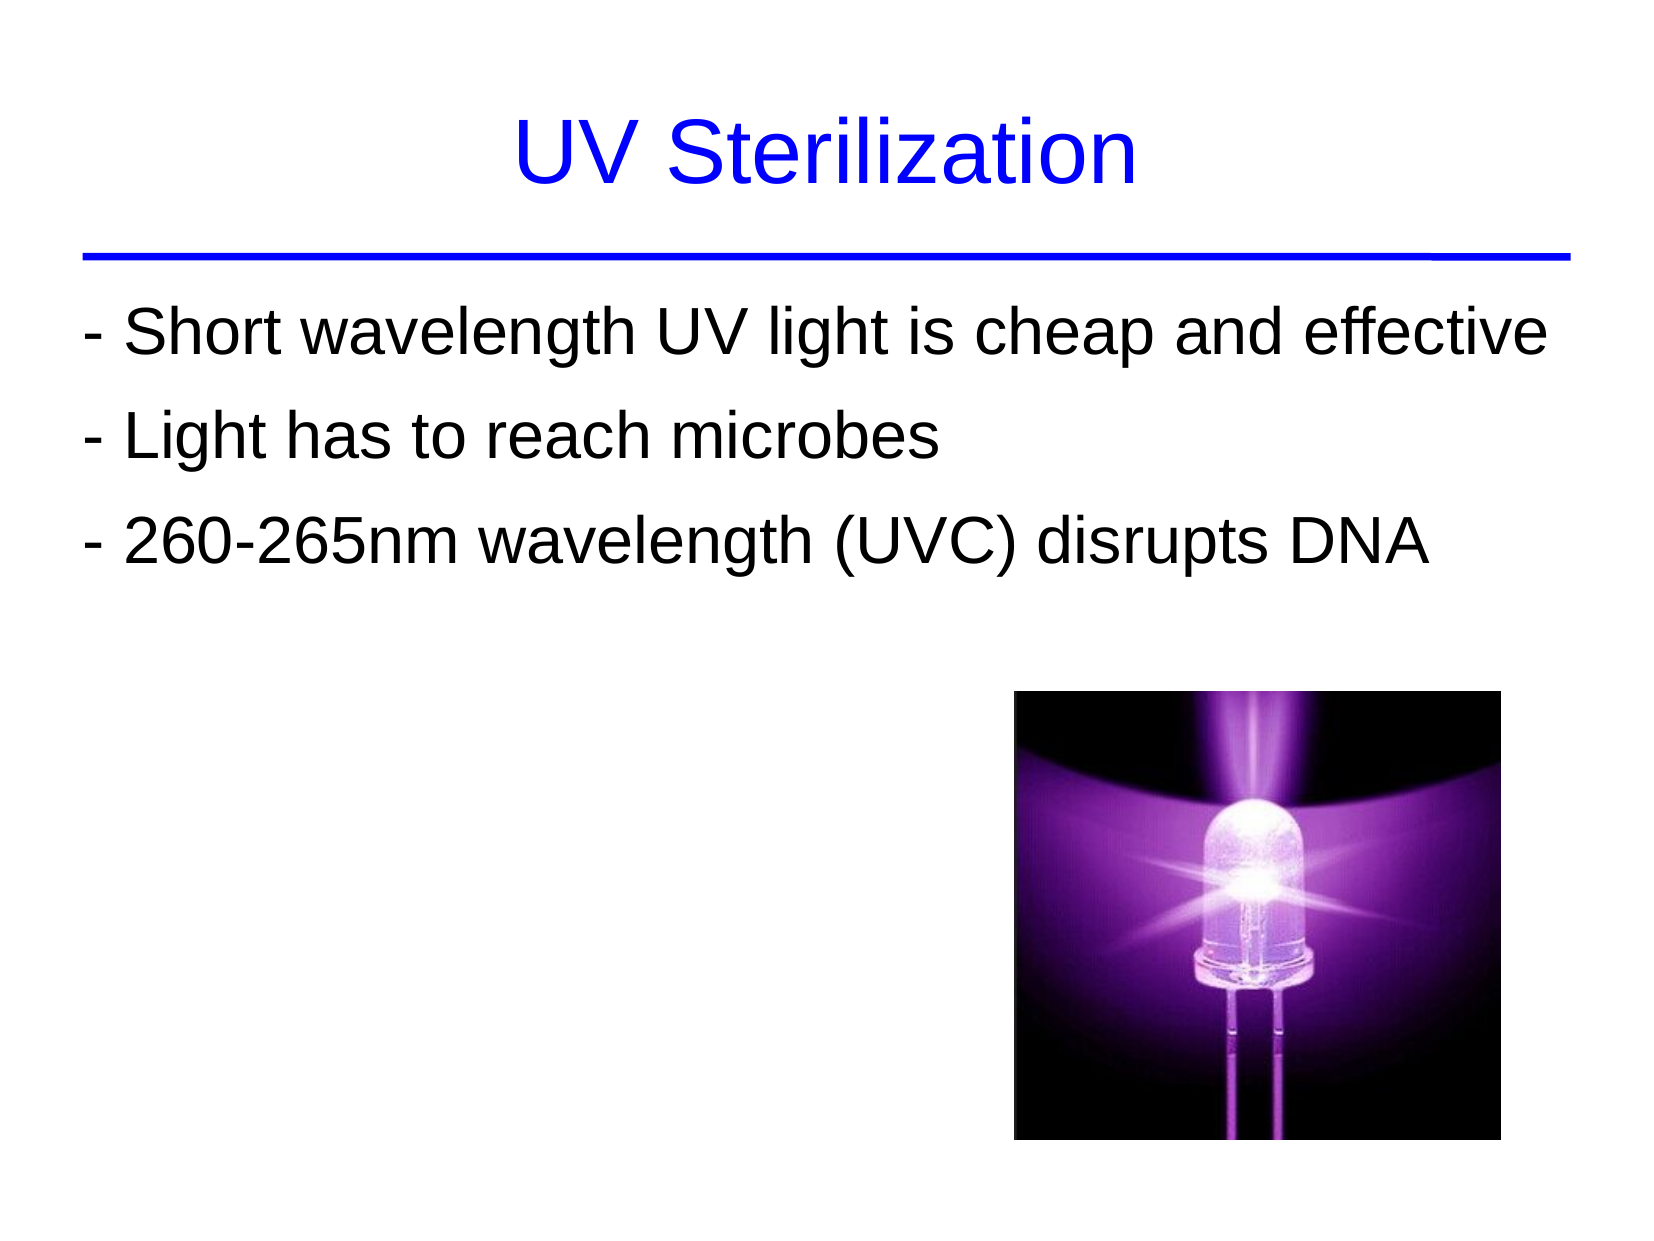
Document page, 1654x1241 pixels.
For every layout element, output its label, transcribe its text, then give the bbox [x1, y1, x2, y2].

list - Short wavelength UV light is cheap and effective - Light has to reach microbes - 260-265nm wavelength (UVC) disrupts DNA [82, 290, 1571, 1009]
title UV Sterilization [82, 49, 1571, 256]
picture [1014, 691, 1501, 1141]
